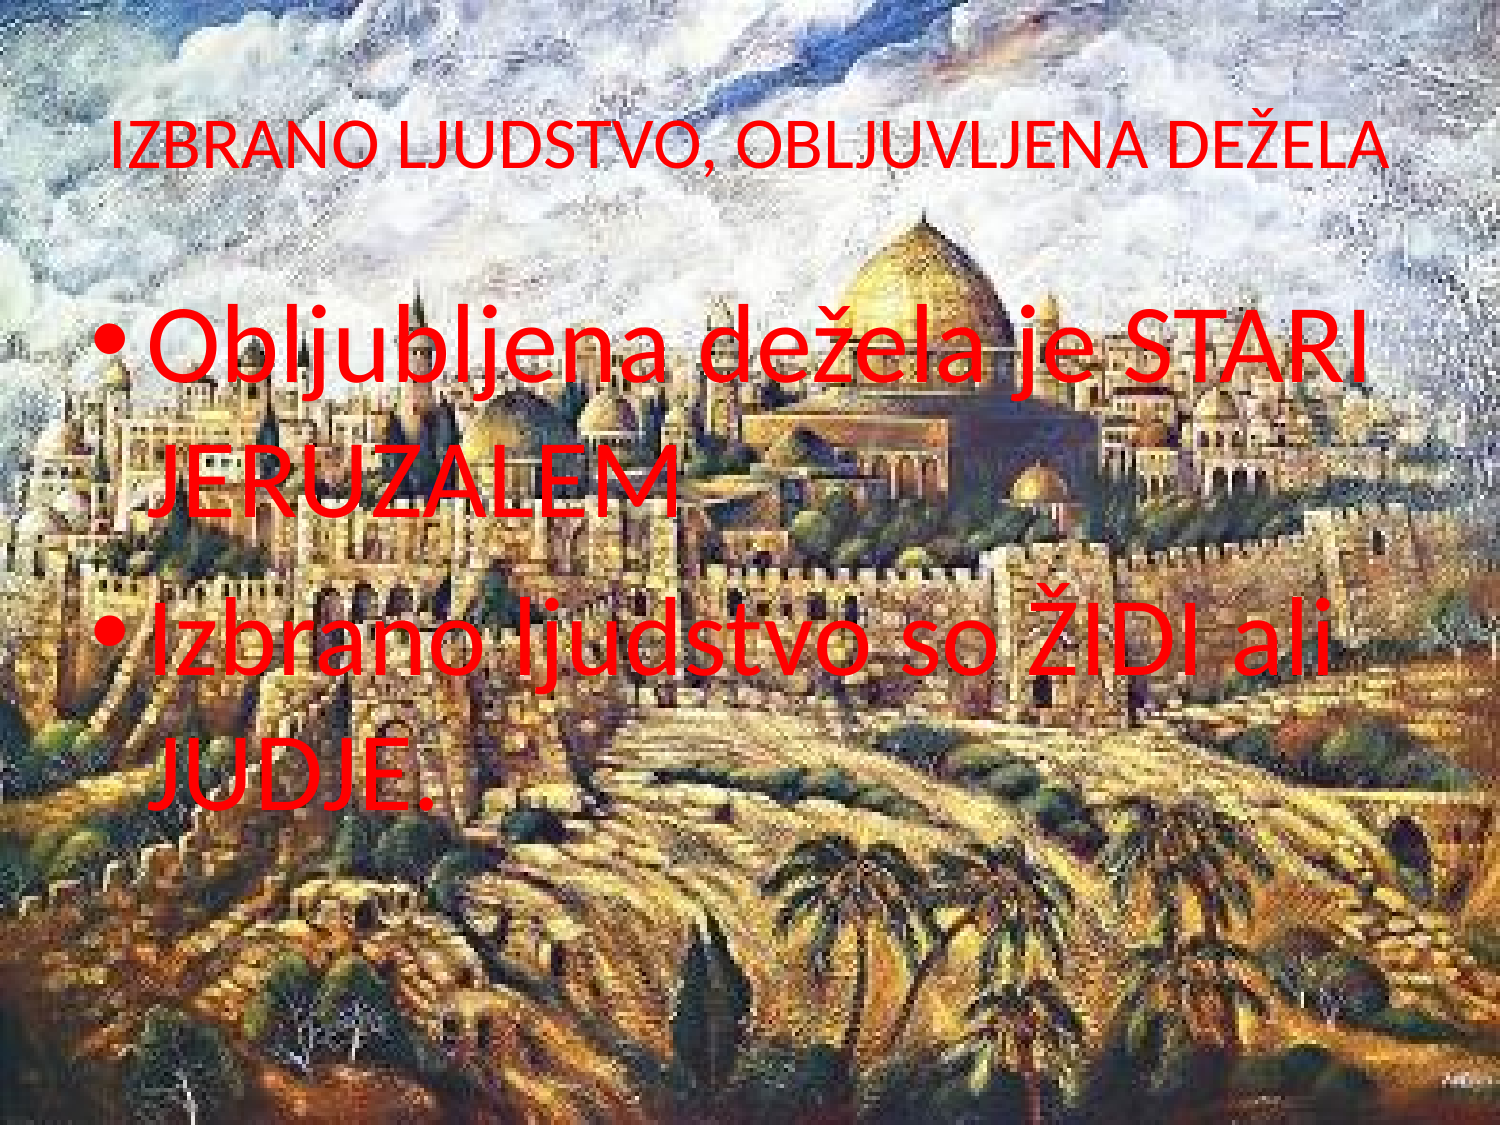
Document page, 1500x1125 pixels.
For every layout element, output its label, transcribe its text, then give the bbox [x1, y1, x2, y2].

title IZBRANO LJUDSTVO, OBLJUVLJENA DEŽELA [75, 45, 1425, 233]
picture [0, 0, 1500, 1125]
list Obljubljena dežela je STARI JERUZALEM Izbrano ljudstvo so ŽIDI ali JUDJE. [75, 262, 1425, 1005]
